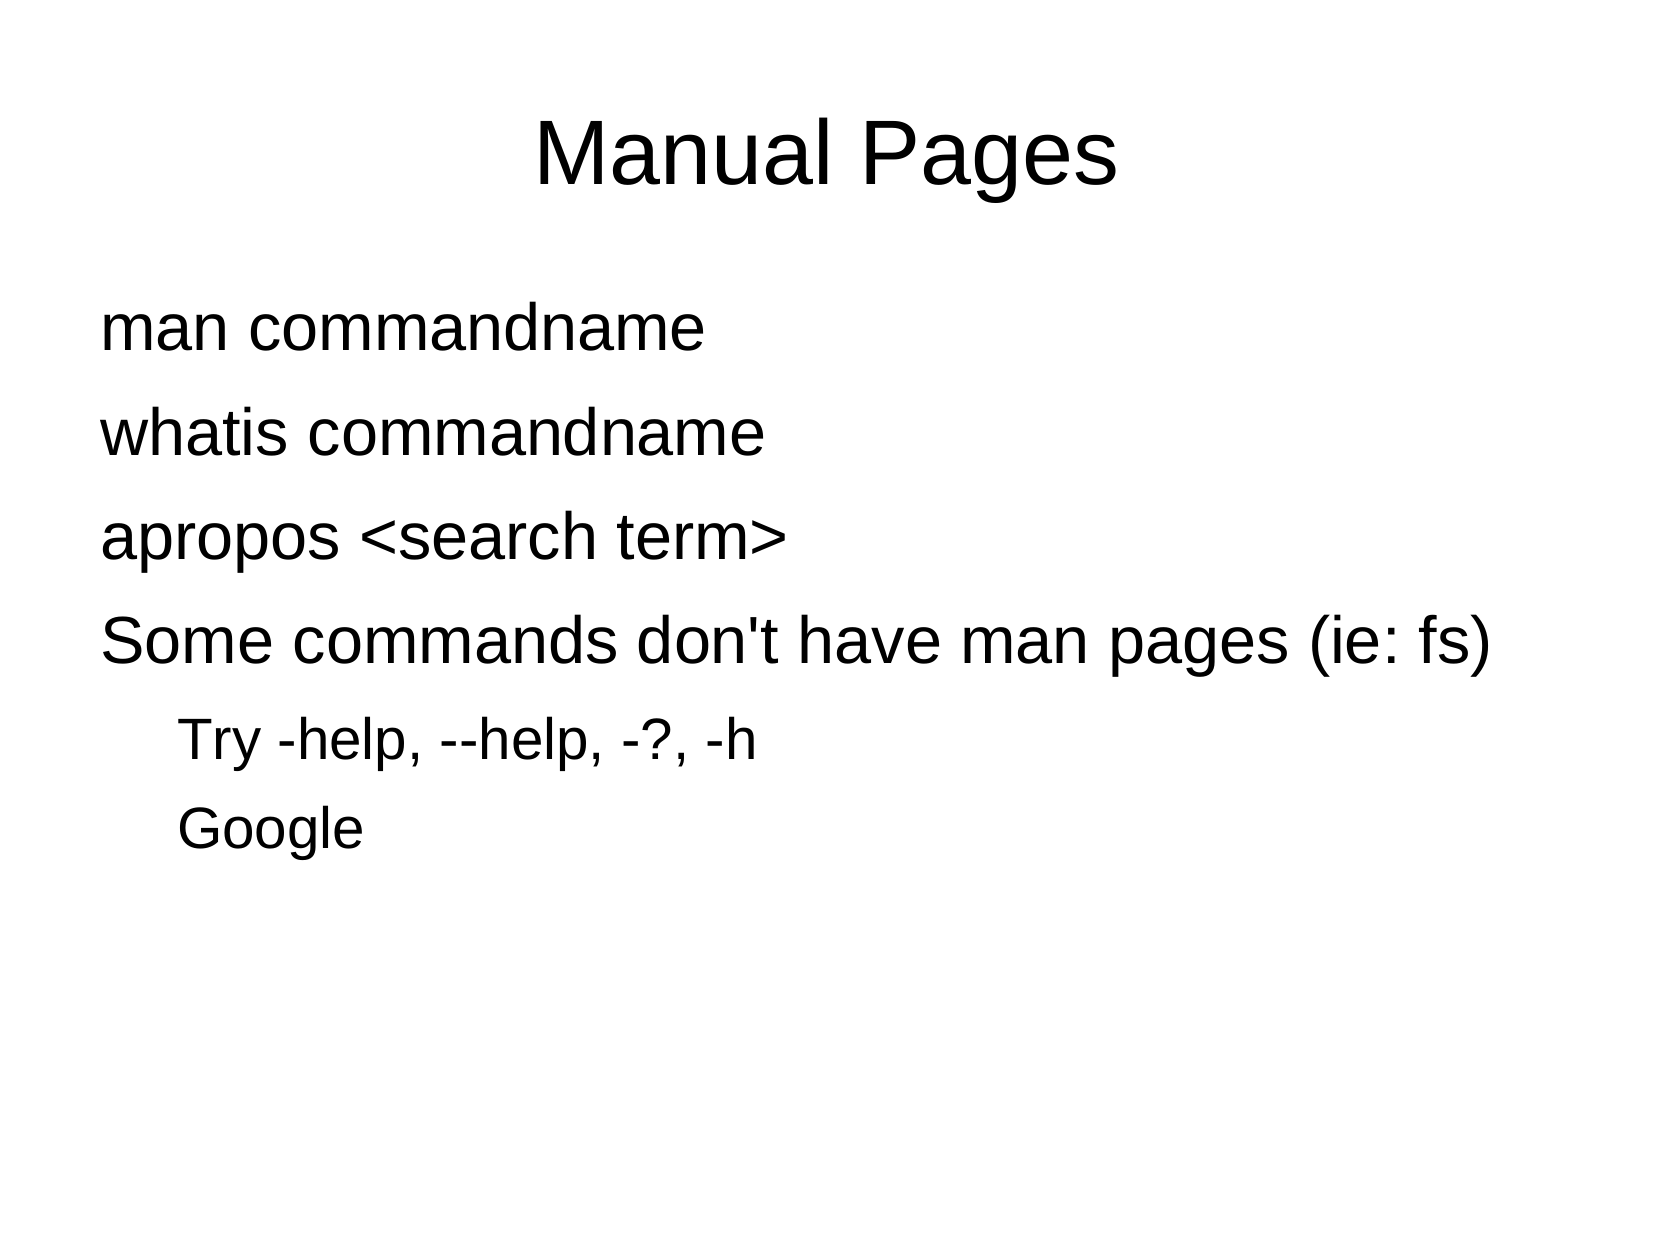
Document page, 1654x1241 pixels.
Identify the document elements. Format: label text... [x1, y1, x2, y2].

title Manual Pages [82, 49, 1571, 257]
list man commandname whatis commandname apropos <search term> Some commands don't have man pages (ie: fs) Try -help, --help, -?, -h Google [82, 290, 1571, 1109]
